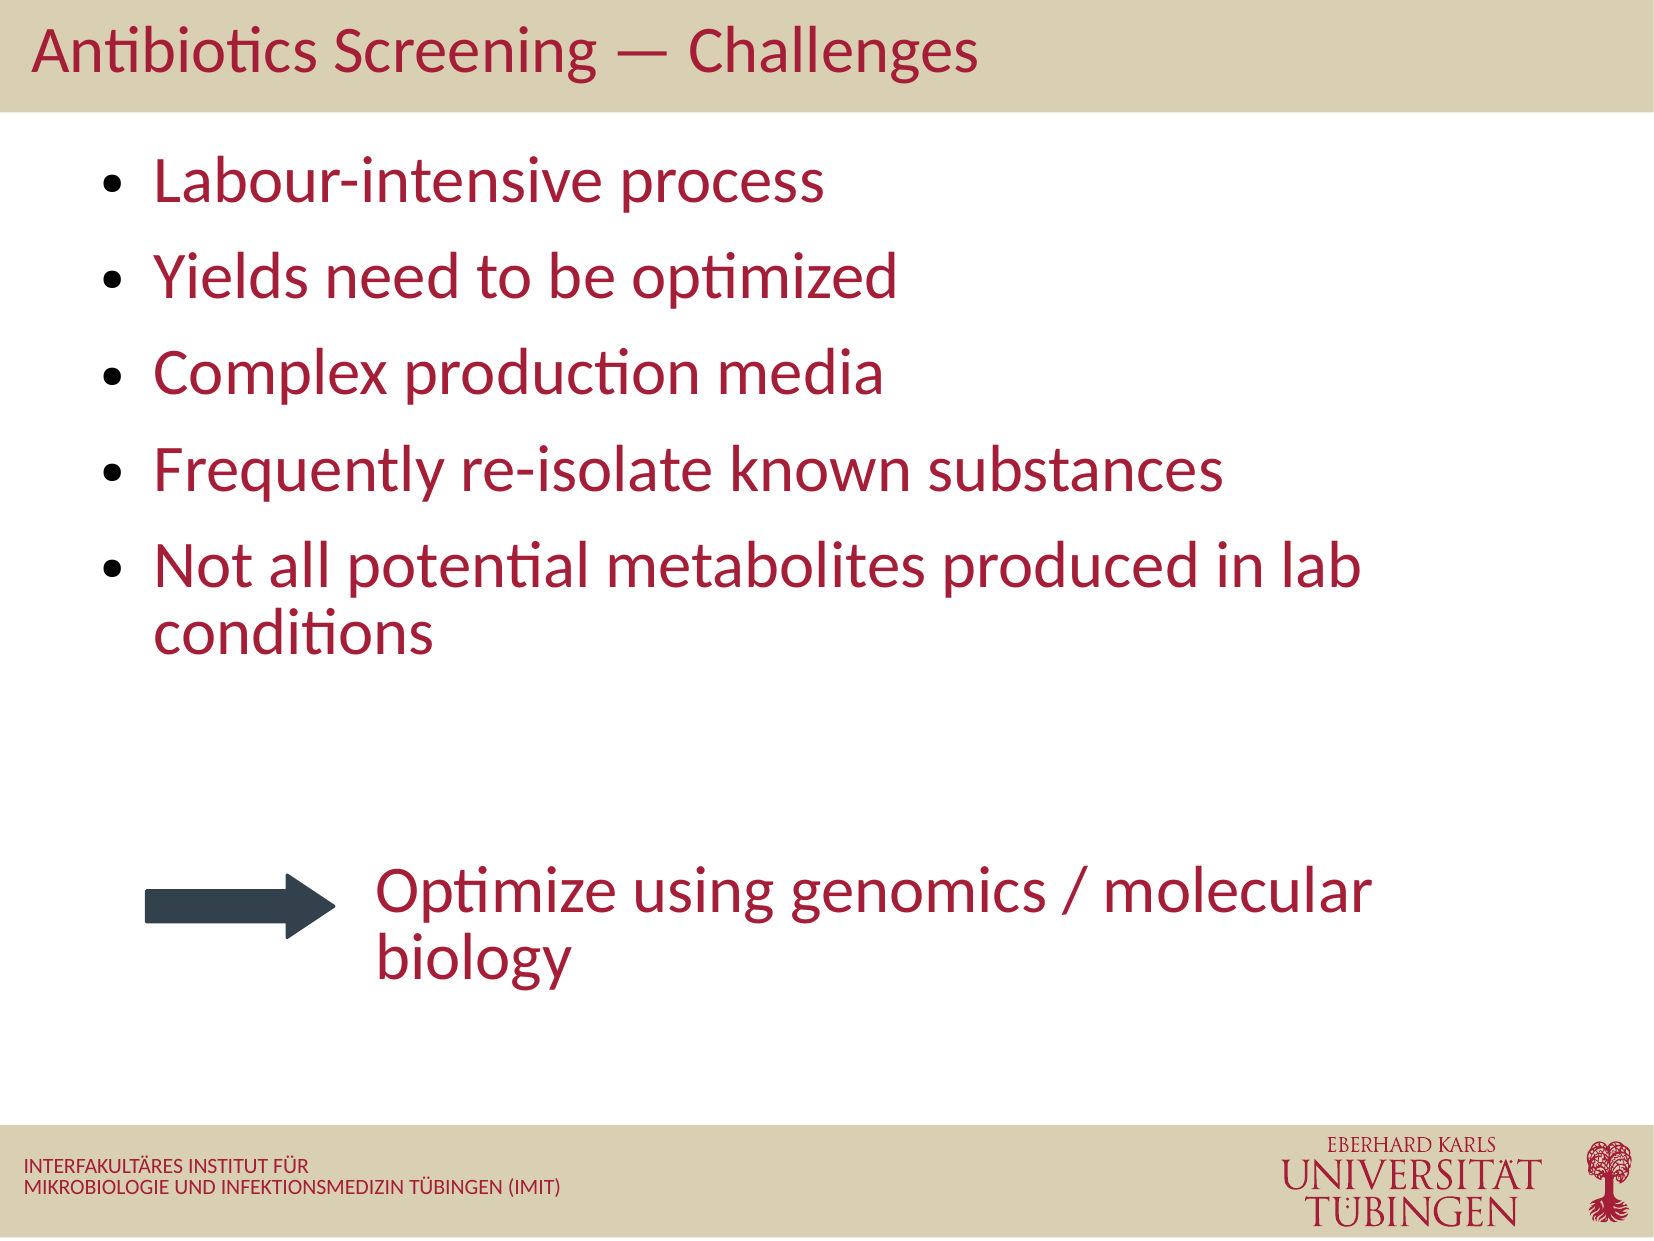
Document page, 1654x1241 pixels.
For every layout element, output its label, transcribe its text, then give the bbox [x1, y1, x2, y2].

list Optimize using genomics / molecular biology [375, 862, 1501, 1013]
text_box [146, 875, 334, 938]
title Antibiotics Screening — Challenges [31, 0, 1374, 113]
list Labour-intensive process Yields need to be optimized Complex production media Frequently re-isolate known substances Not all potential metabolites produced in lab conditions [82, 152, 1571, 872]
